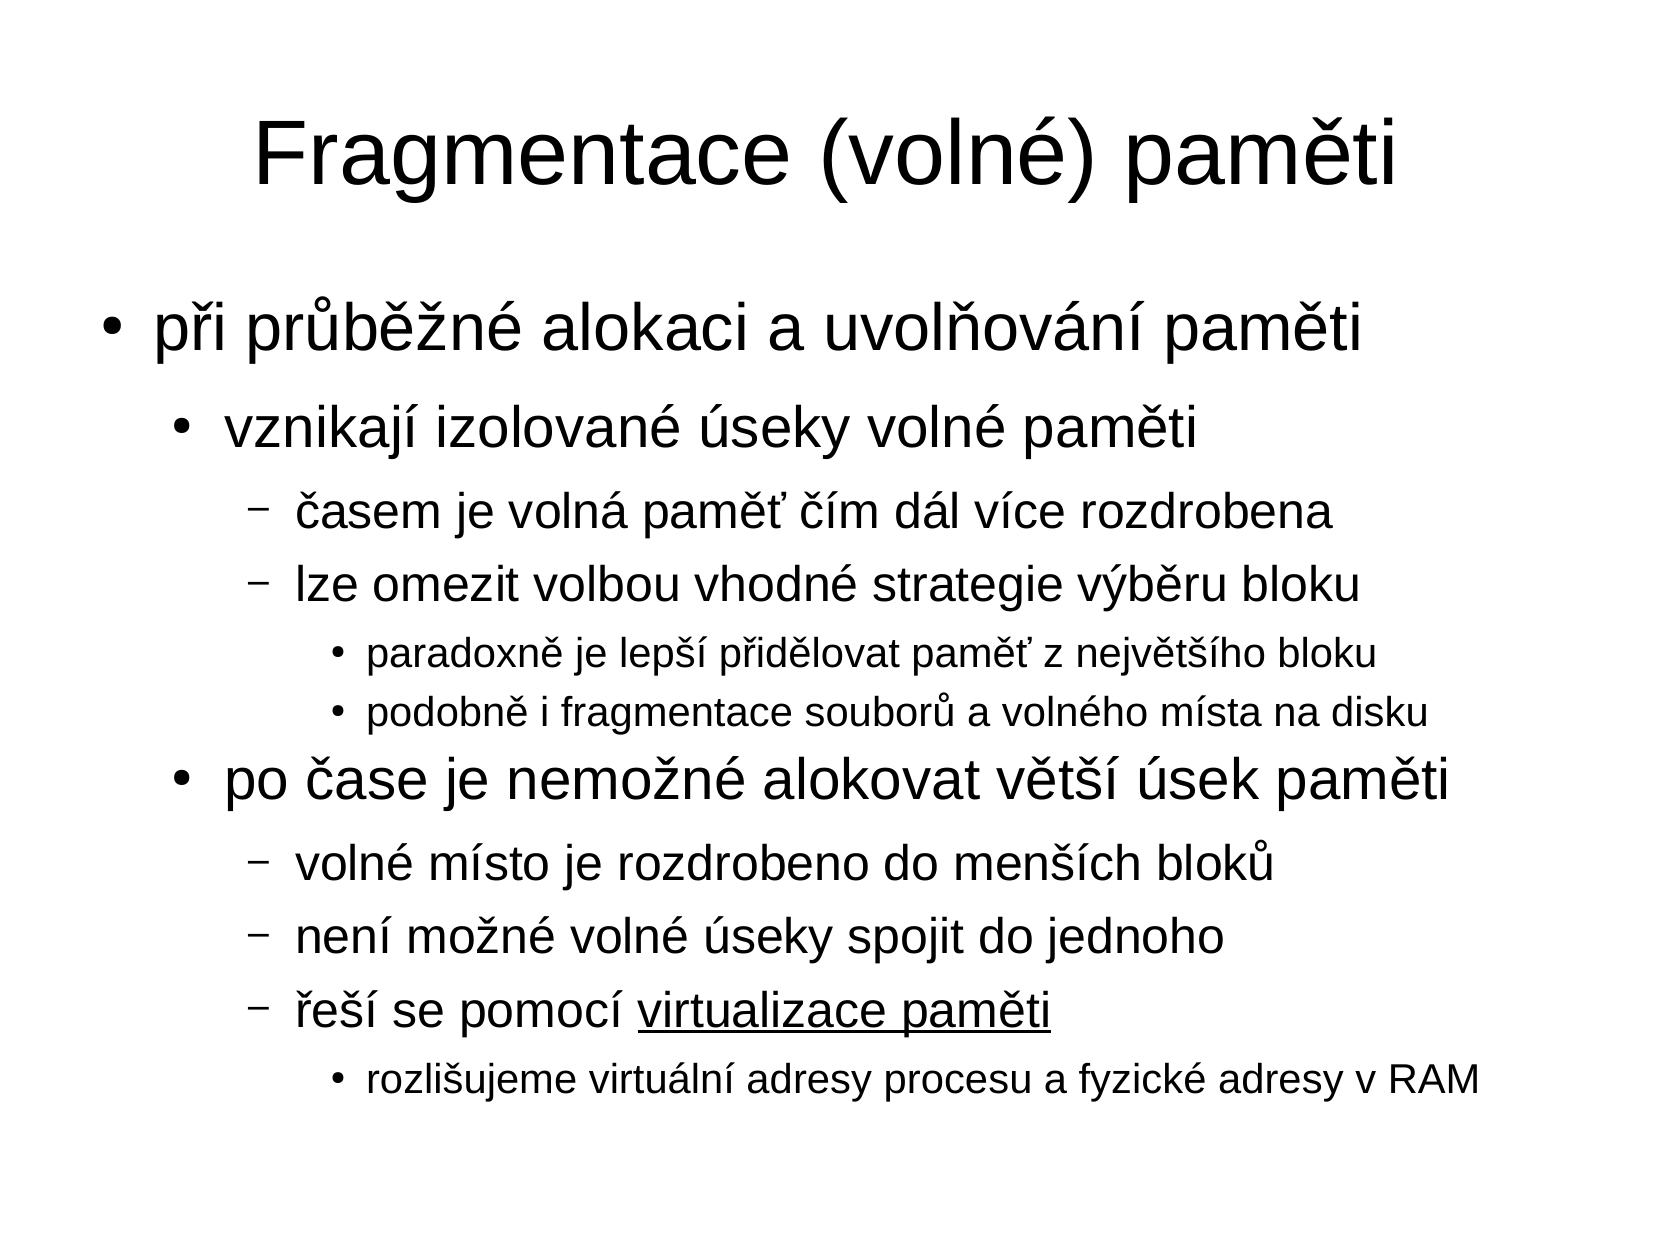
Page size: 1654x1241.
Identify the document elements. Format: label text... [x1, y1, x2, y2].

title Fragmentace (volné) paměti [82, 49, 1571, 257]
list při průběžné alokaci a uvolňování paměti vznikají izolované úseky volné paměti časem je volná paměť čím dál více rozdrobena lze omezit volbou vhodné strategie výběru bloku paradoxně je lepší přidělovat paměť z největšího bloku podobně i fragmentace souborů a volného místa na disku po čase je nemožné alokovat větší úsek paměti volné místo je rozdrobeno do menších bloků není možné volné úseky spojit do jednoho řeší se pomocí virtualizace paměti rozlišujeme virtuální adresy procesu a fyzické adresy v RAM [82, 290, 1571, 1103]
